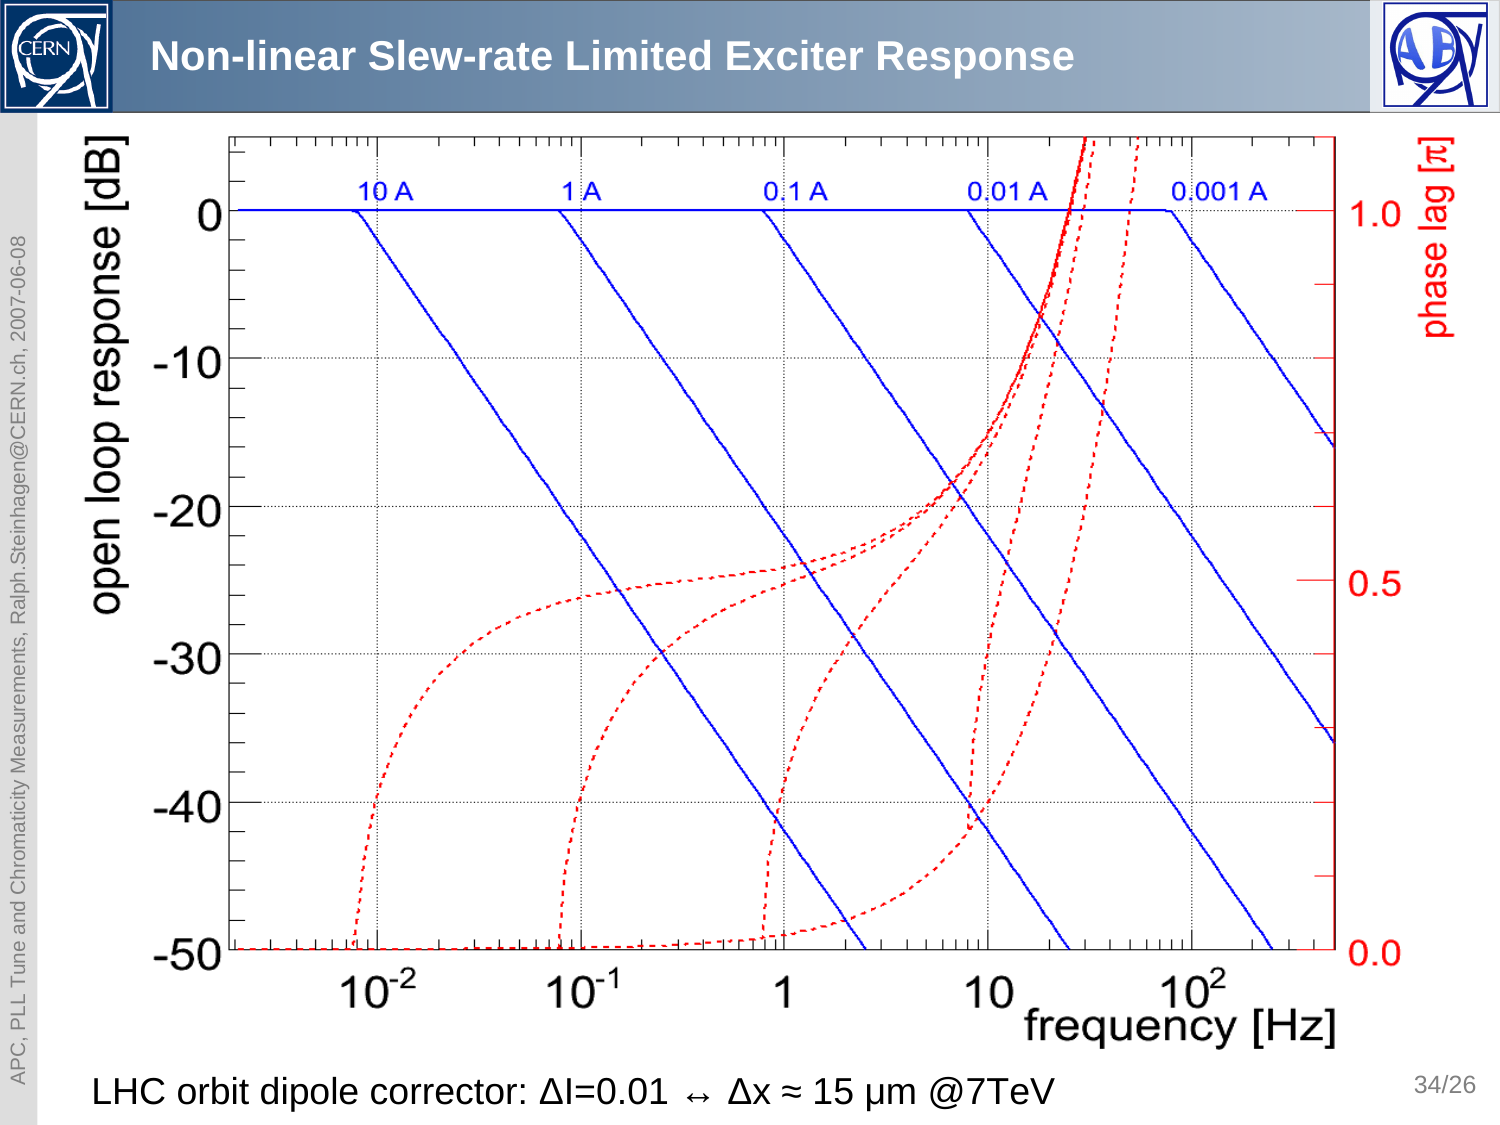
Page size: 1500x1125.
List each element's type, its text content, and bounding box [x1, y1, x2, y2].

picture [0, 0, 113, 113]
picture [1382, 1, 1489, 108]
picture [59, 118, 1477, 1063]
title Non-linear Slew-rate Limited Exciter Response [150, 7, 1201, 106]
text_box LHC orbit dipole corrector: ΔI=0.01 ↔ Δx ≈ 15 μm @7TeV [76, 1062, 1071, 1120]
